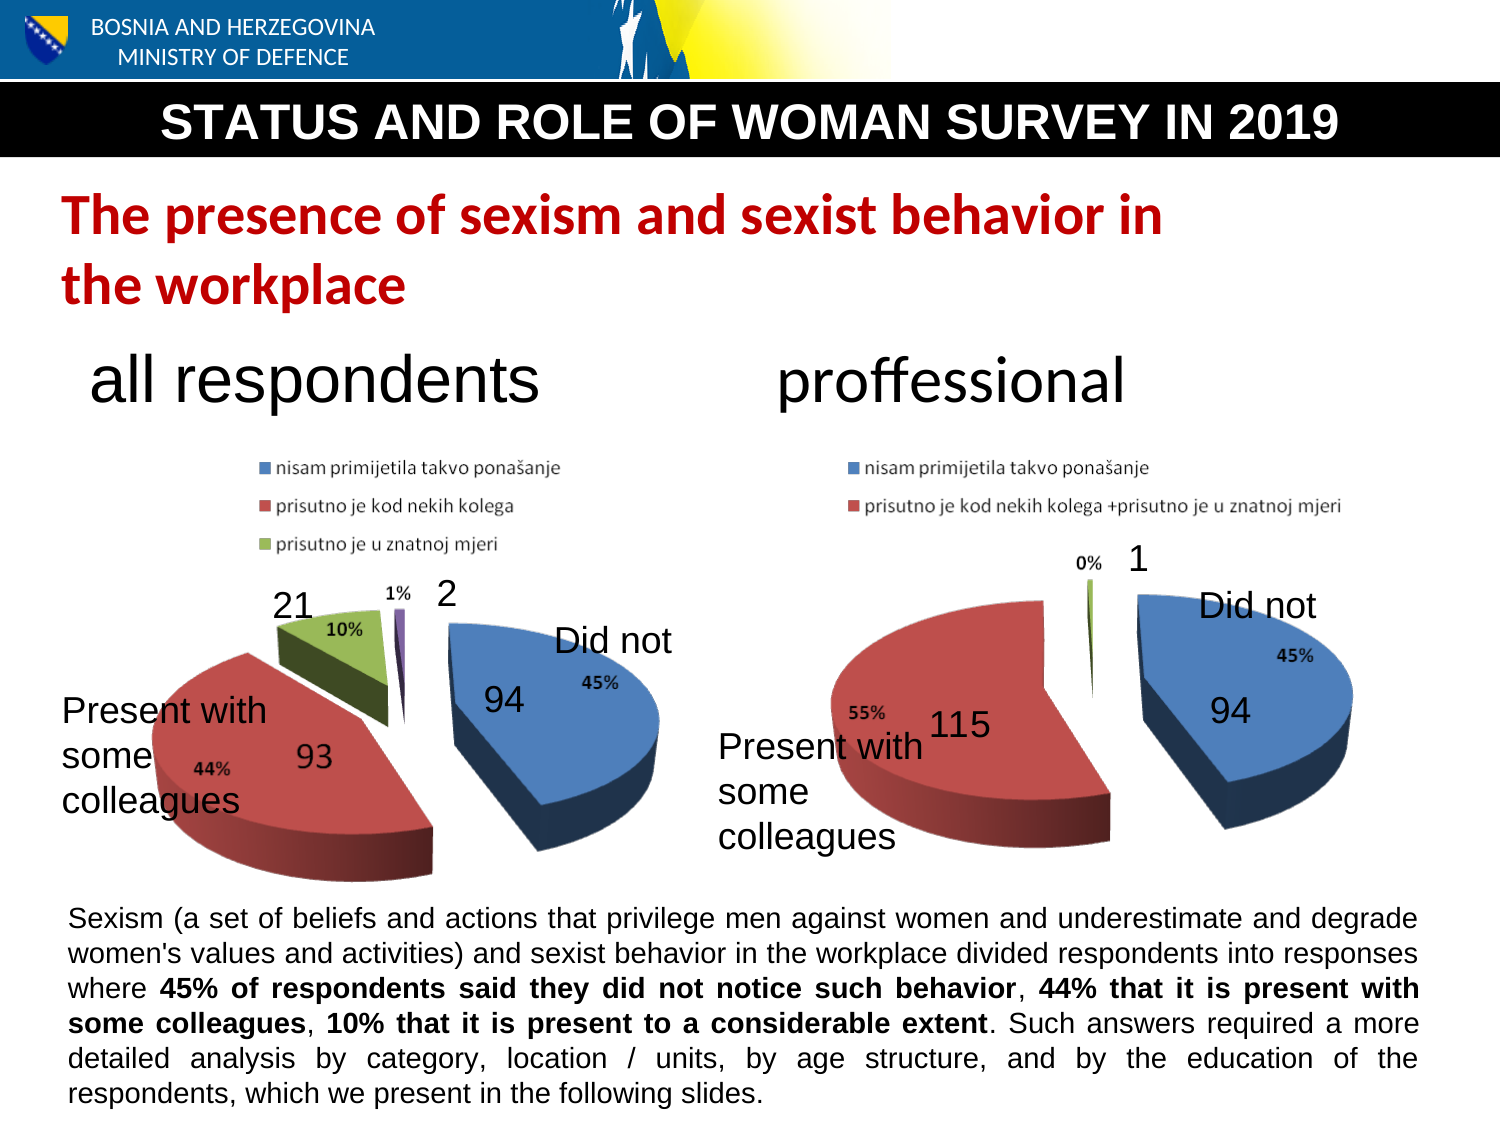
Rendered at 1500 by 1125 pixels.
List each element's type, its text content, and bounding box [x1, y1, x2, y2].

text_box 21 [257, 573, 364, 634]
text_box 1 [1113, 526, 1184, 587]
text_box Did not [1183, 573, 1360, 634]
text_box all respondents [74, 328, 738, 434]
text_box STATUS AND ROLE OF WOMAN SURVEY IN 2019 [0, 82, 1500, 158]
text_box 94 [468, 666, 551, 728]
text_box Sexism (a set of beliefs and actions that privilege men against women and underestimate and degrade women's values ​​and activities) and sexist behavior in the workplace divided respondents into responses where 45% of respondents said they did not notice such behavior, 44% that it is present with some colleagues, 10% that it is present to a considerable extent. Such answers required a more detailed analysis by category, location / units, by age structure, and by the education of the respondents, which we present in the following slides. [53, 891, 1436, 1117]
text_box The presence of sexism and sexist behavior in the workplace [46, 158, 1210, 340]
text_box 115 [913, 691, 1032, 753]
picture [0, 0, 1500, 79]
text_box 94 [1195, 678, 1278, 740]
text_box 2 [421, 561, 469, 622]
text_box Did not [538, 608, 715, 669]
text_box Present with some colleagues [46, 678, 305, 830]
picture [73, 436, 740, 891]
text_box Present with some colleagues [703, 714, 962, 865]
picture [760, 436, 1427, 891]
text_box proffessional [761, 328, 1426, 434]
